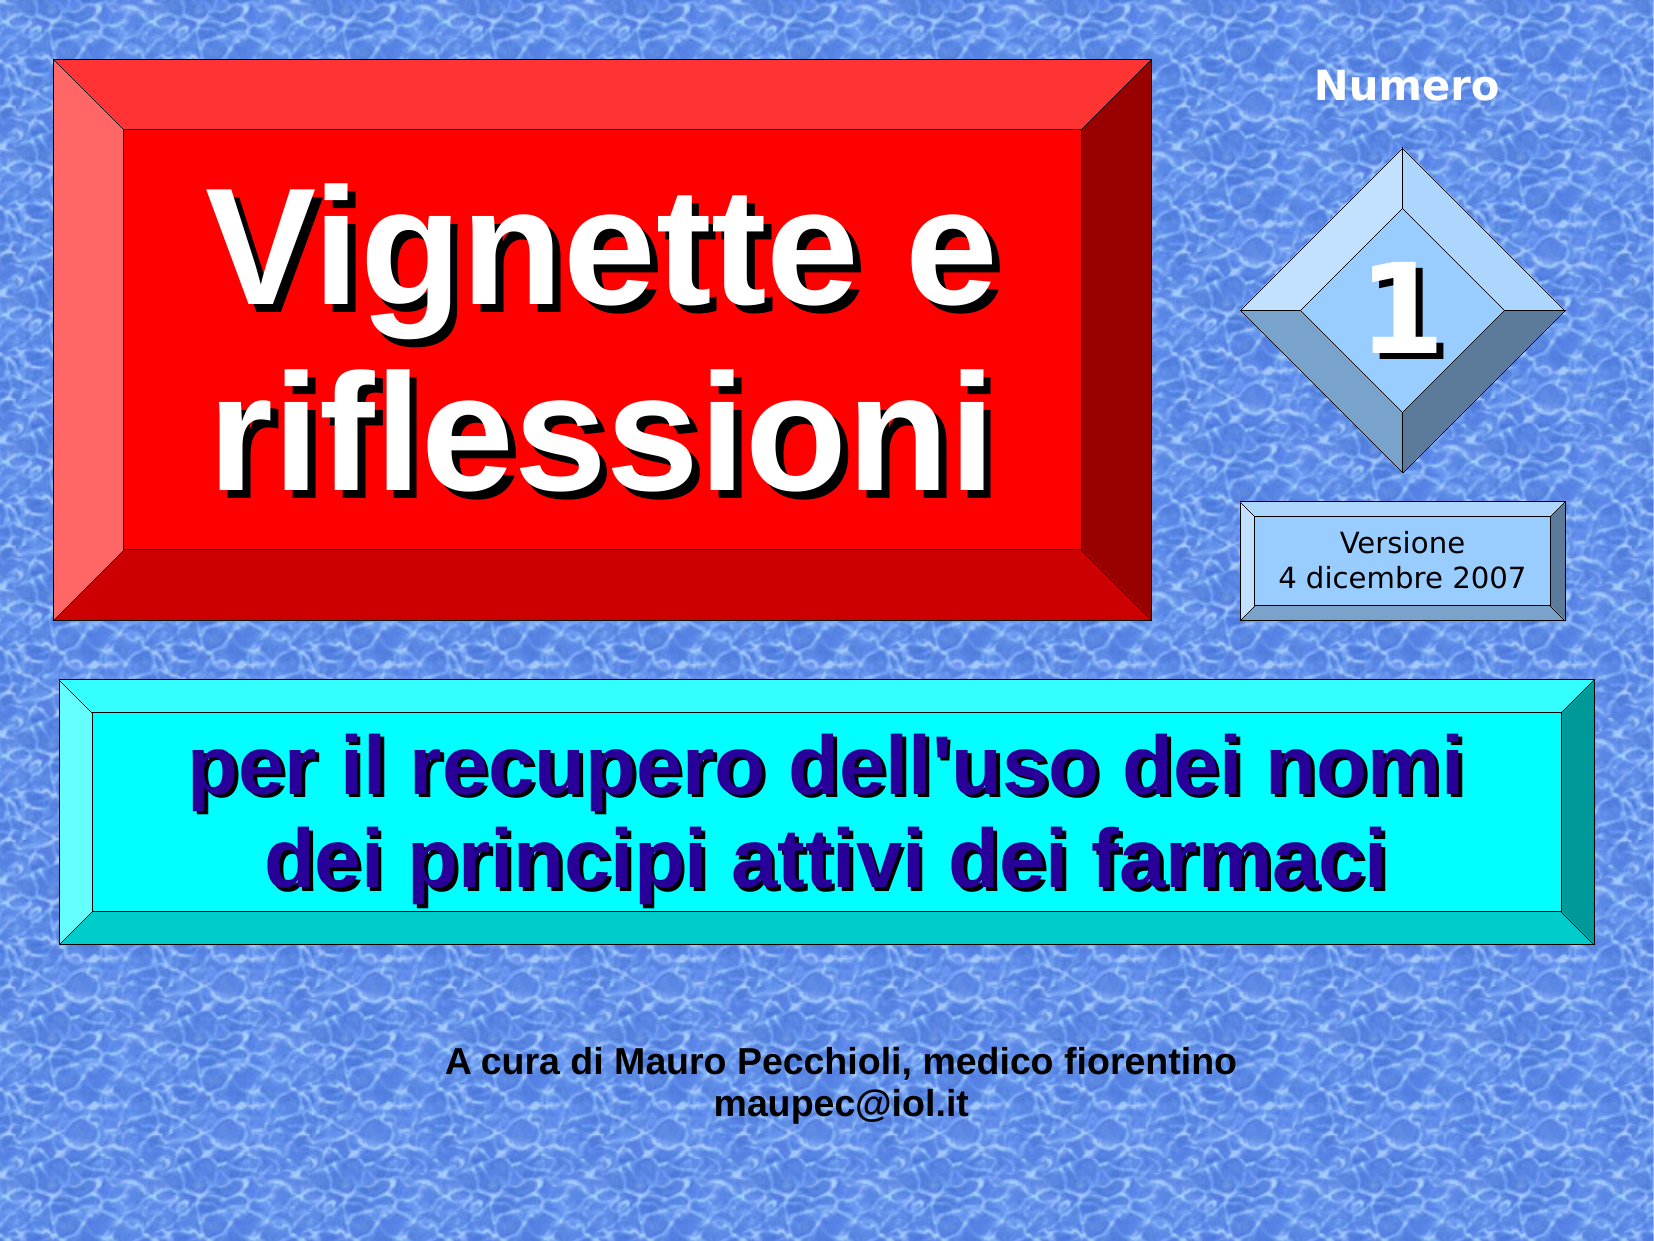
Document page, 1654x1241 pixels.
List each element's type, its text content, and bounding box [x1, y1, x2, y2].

text_box A cura di Mauro Pecchioli, medico fiorentino maupec@iol.it [147, 1033, 1536, 1136]
text_box 1 [1302, 209, 1503, 411]
text_box Vignette e riflessioni [124, 130, 1081, 549]
text_box Numero [1299, 54, 1536, 119]
picture [0, 0, 1654, 1241]
text_box per il recupero dell'uso dei nomi dei principi attivi dei farmaci [93, 713, 1561, 911]
text_box Versione 4 dicembre 2007 [1255, 517, 1550, 605]
